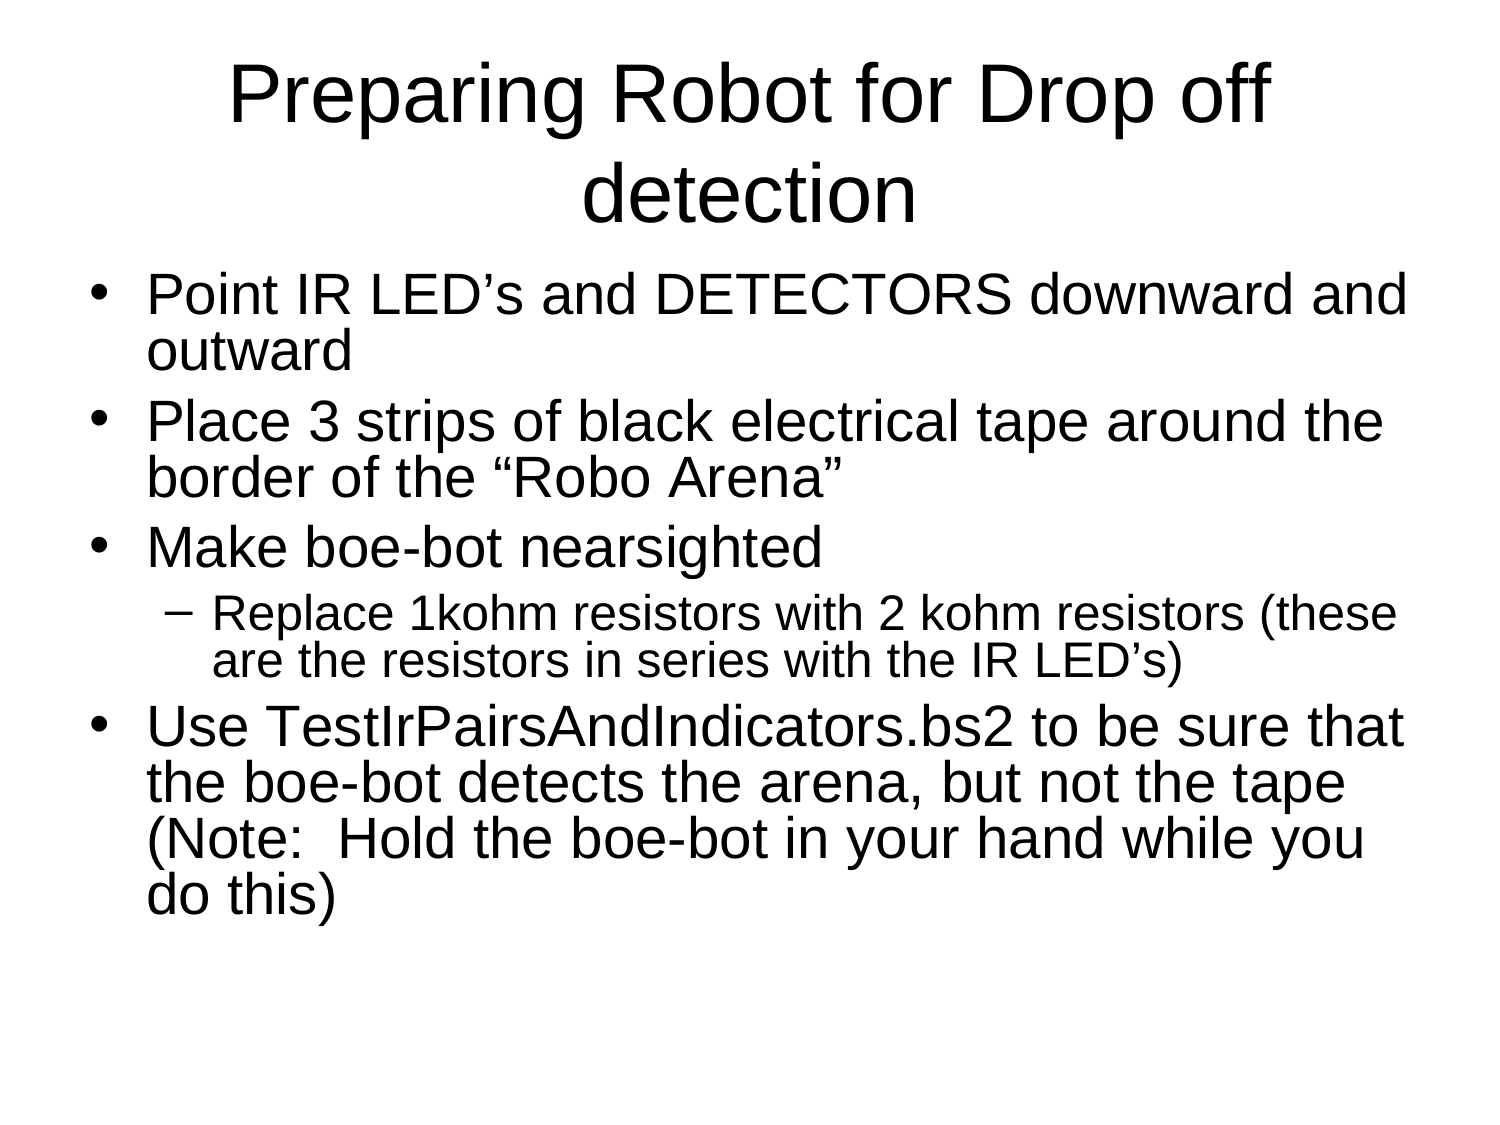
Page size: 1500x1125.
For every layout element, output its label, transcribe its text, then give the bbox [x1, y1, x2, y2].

title Preparing Robot for Drop off detection [75, 31, 1426, 247]
list Point IR LED’s and DETECTORS downward and outward Place 3 strips of black electrical tape around the border of the “Robo Arena” Make boe-bot nearsighted Replace 1kohm resistors with 2 kohm resistors (these are the resistors in series with the IR LED’s) Use TestIrPairsAndIndicators.bs2 to be sure that the boe-bot detects the arena, but not the tape (Note: Hold the boe-bot in your hand while you do this) [75, 262, 1426, 1006]
